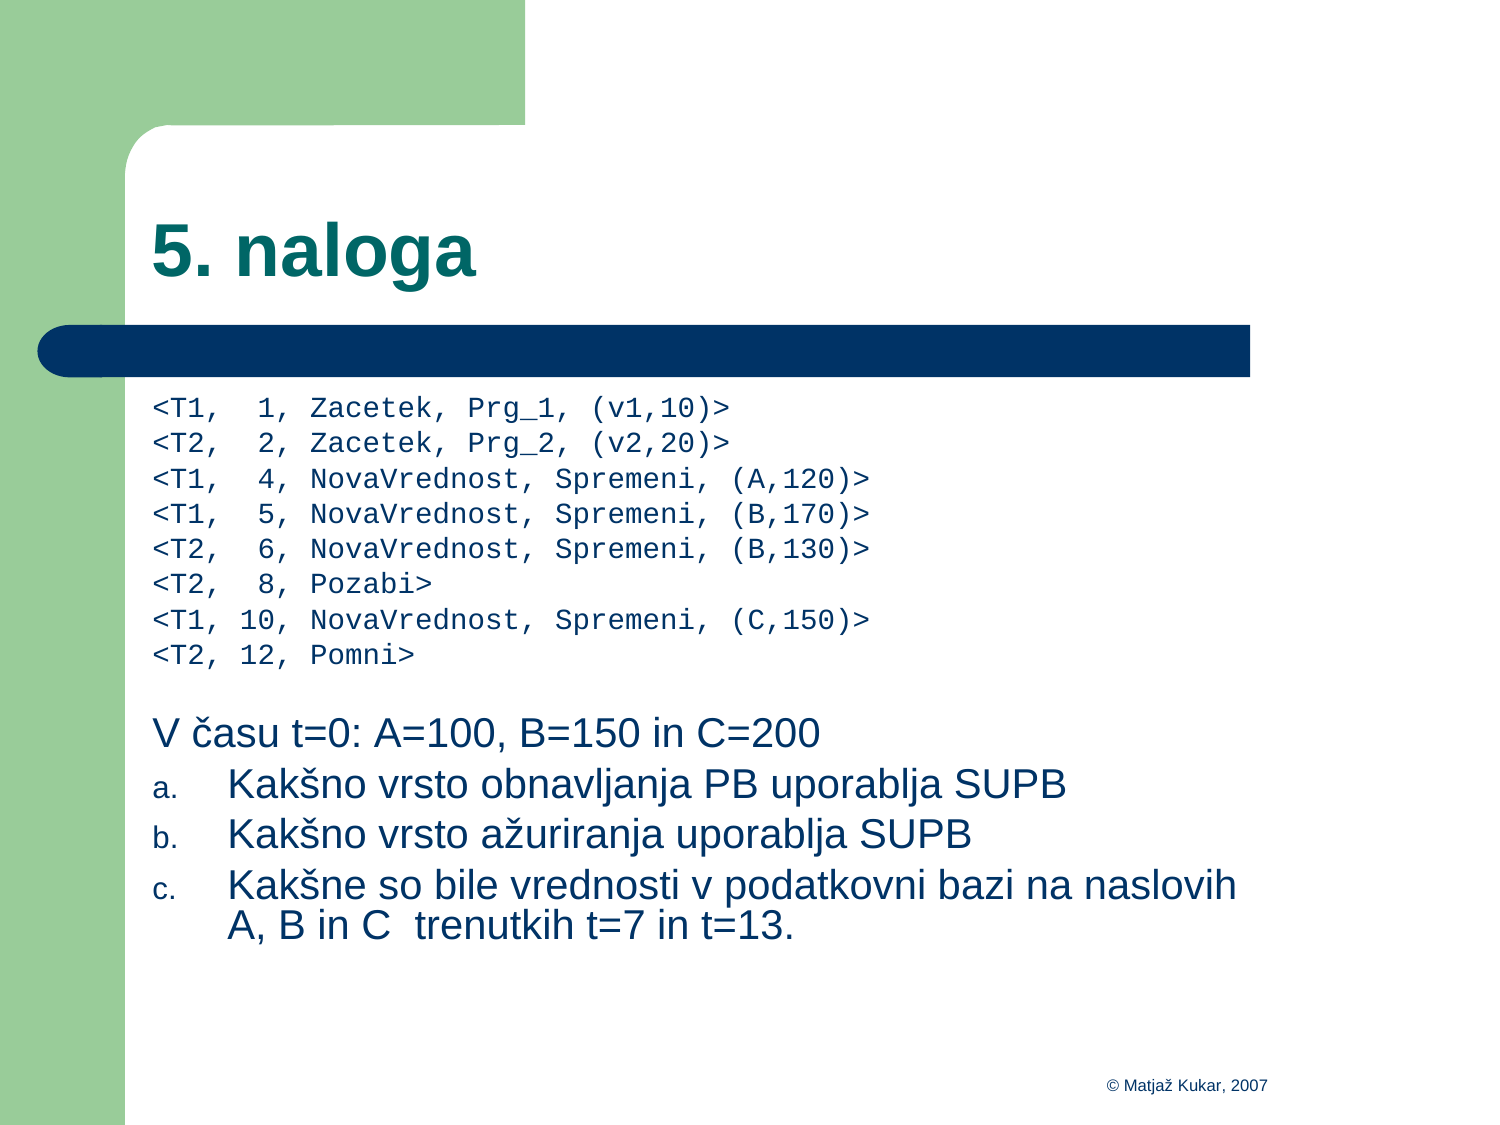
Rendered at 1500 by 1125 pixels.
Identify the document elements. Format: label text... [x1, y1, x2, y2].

title 5. naloga [136, 136, 1414, 301]
list <T1, 1, Zacetek, Prg_1, (v1,10)> <T2, 2, Zacetek, Prg_2, (v2,20)> <T1, 4, NovaVrednost, Spremeni, (A,120)> <T1, 5, NovaVrednost, Spremeni, (B,170)> <T2, 6, NovaVrednost, Spremeni, (B,130)> <T2, 8, Pozabi> <T1, 10, NovaVrednost, Spremeni, (C,150)> <T2, 12, Pomni> V času t=0: A=100, B=150 in C=200 Kakšno vrsto obnavljanja PB uporablja SUPB Kakšno vrsto ažuriranja uporablja SUPB Kakšne so bile vrednosti v podatkovni bazi na naslovih A, B in C trenutkih t=7 in t=13. [137, 387, 1400, 1004]
text_box © Matjaž Kukar, 2007 [949, 1025, 1426, 1103]
